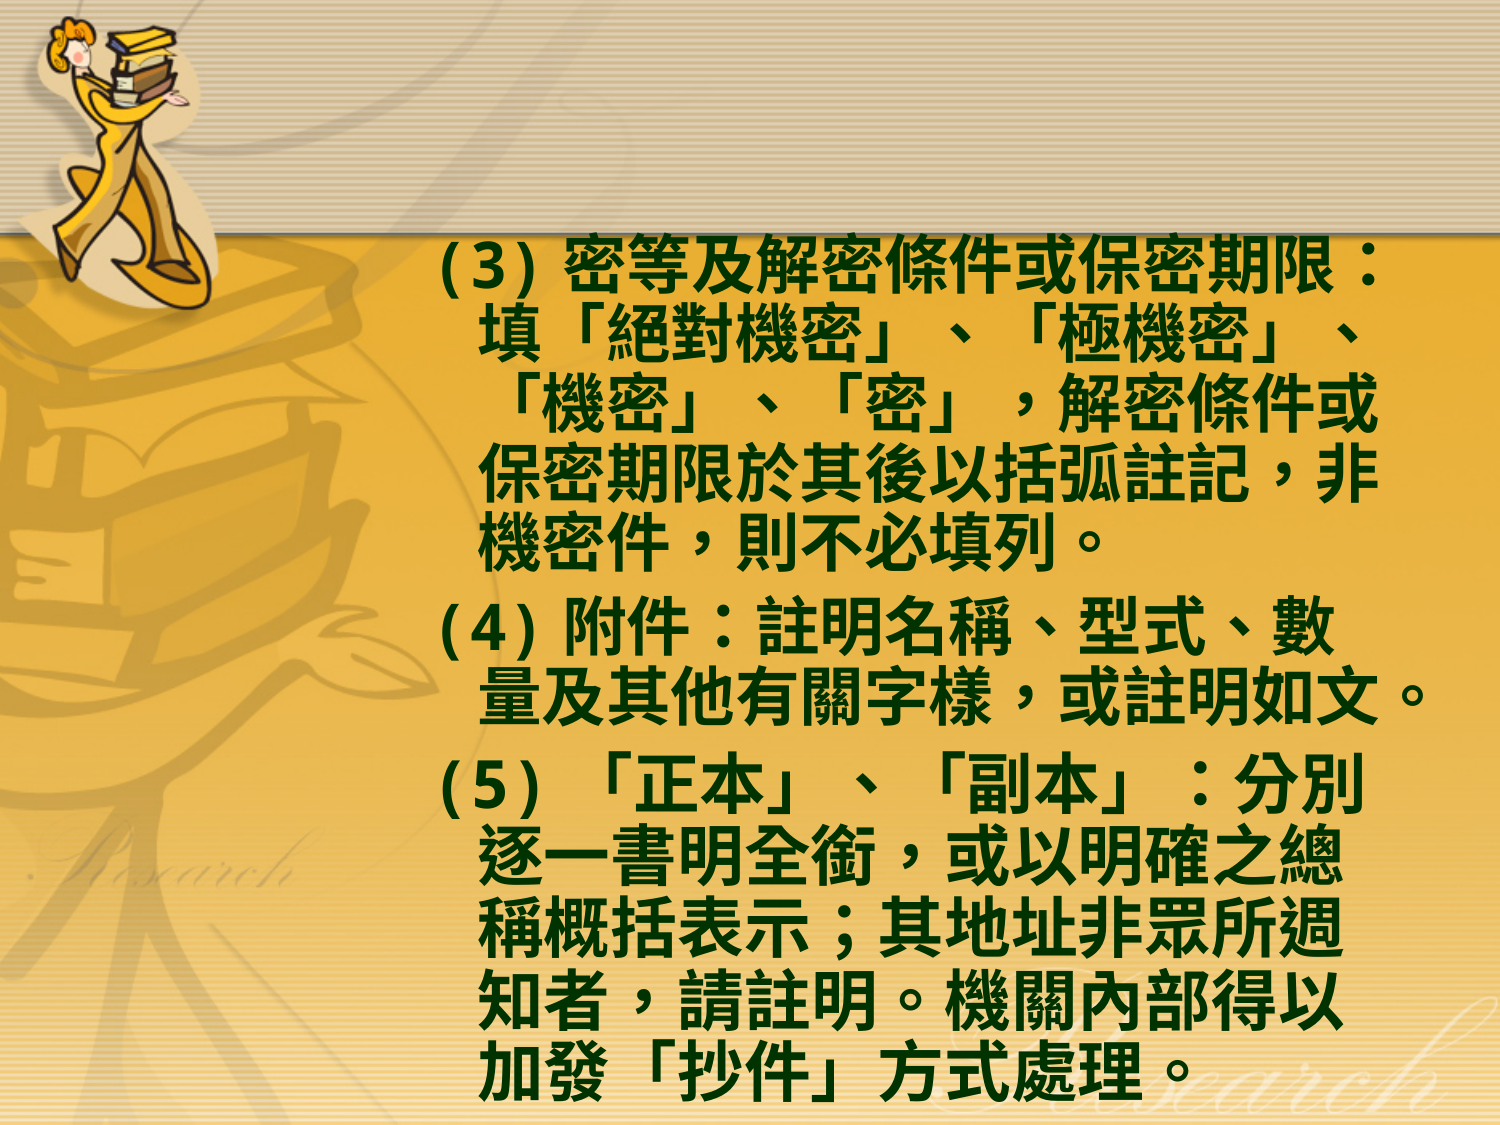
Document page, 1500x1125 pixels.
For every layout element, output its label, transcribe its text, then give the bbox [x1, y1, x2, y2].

list (3)密等及解密條件或保密期限：填「絕對機密」、「極機密」、「機密」、「密」，解密條件或保密期限於其後以括弧註記，非機密件，則不必填列。 (4)附件：註明名稱、型式、數量及其他有關字樣，或註明如文。 (5)「正本」、「副本」：分別逐一書明全銜，或以明確之總稱概括表示；其地址非眾所週知者，請註明。機關內部得以加發「抄件」方式處理。 [218, 224, 1406, 1125]
